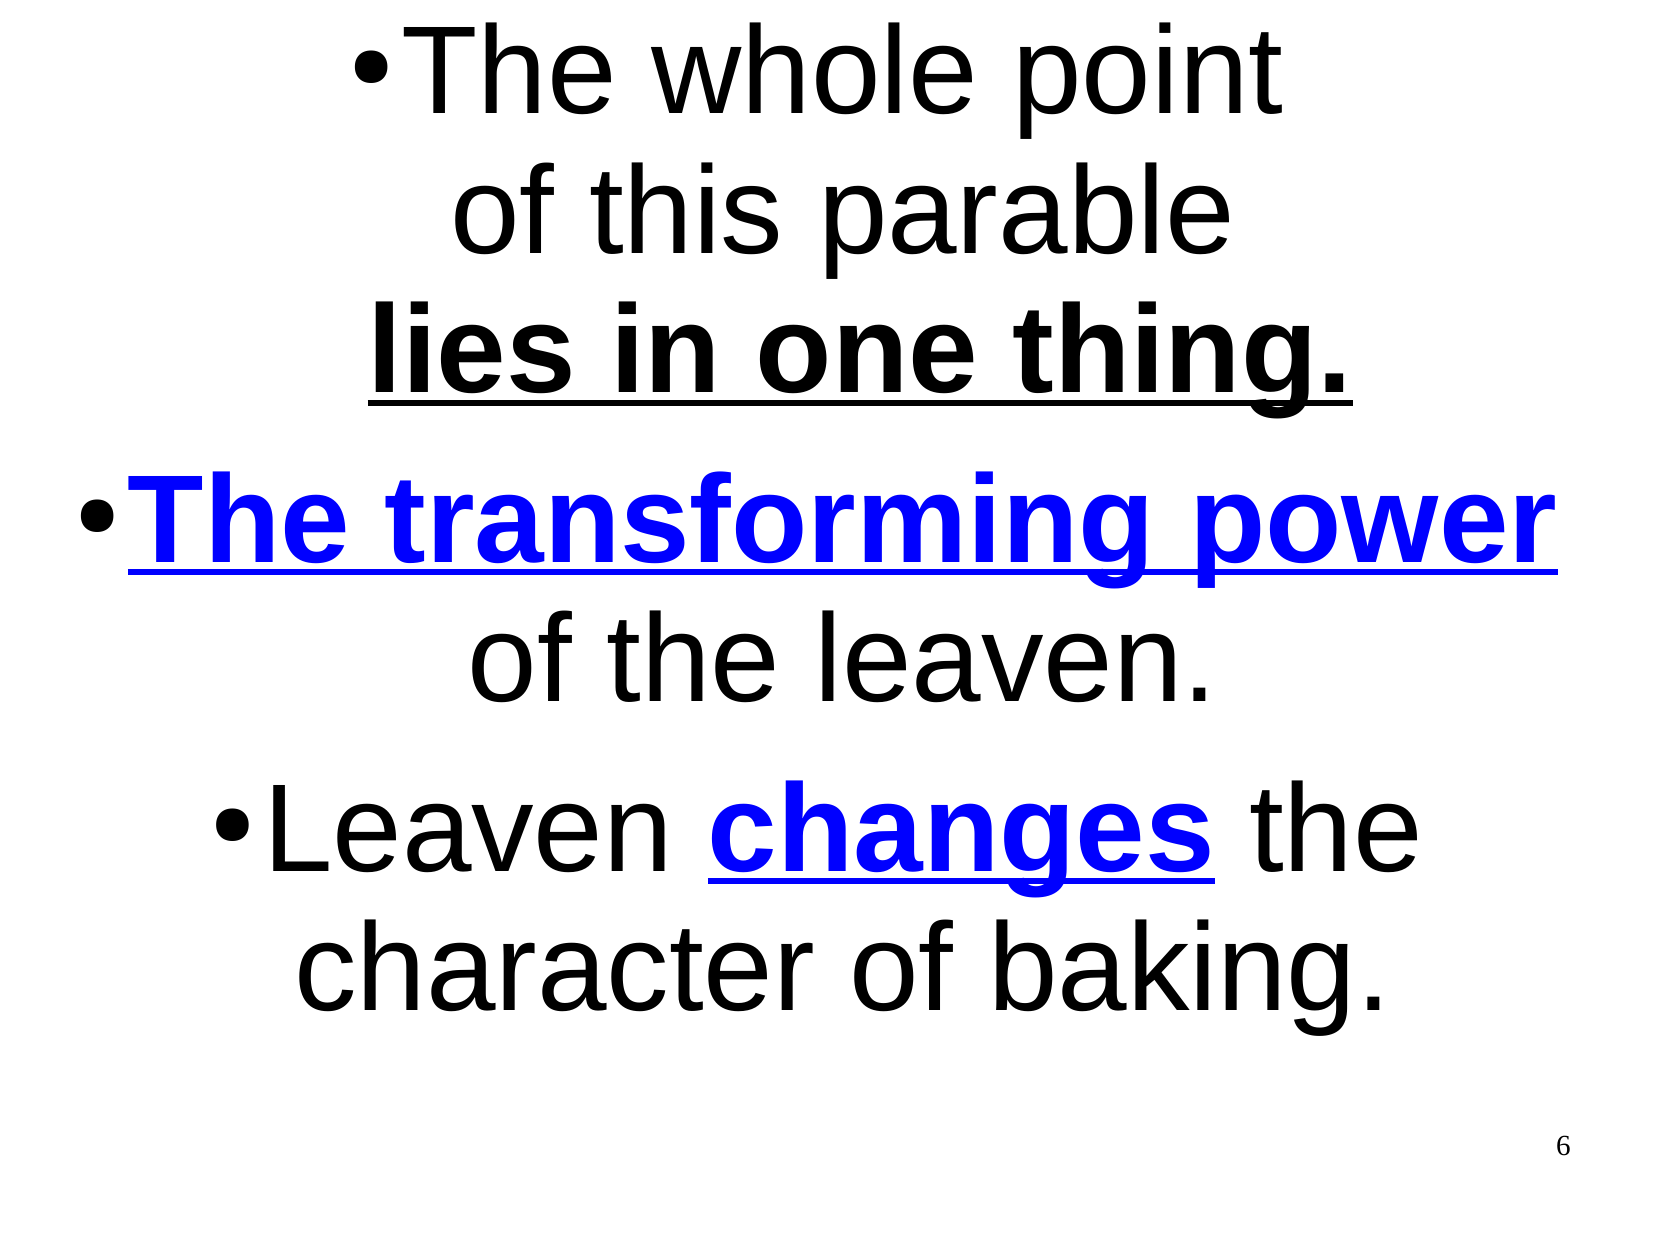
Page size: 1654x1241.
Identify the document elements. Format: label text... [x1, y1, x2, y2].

list The whole point of this parable lies in one thing. The transforming power of the leaven. Leaven changes the character of baking. [0, 0, 1651, 1238]
